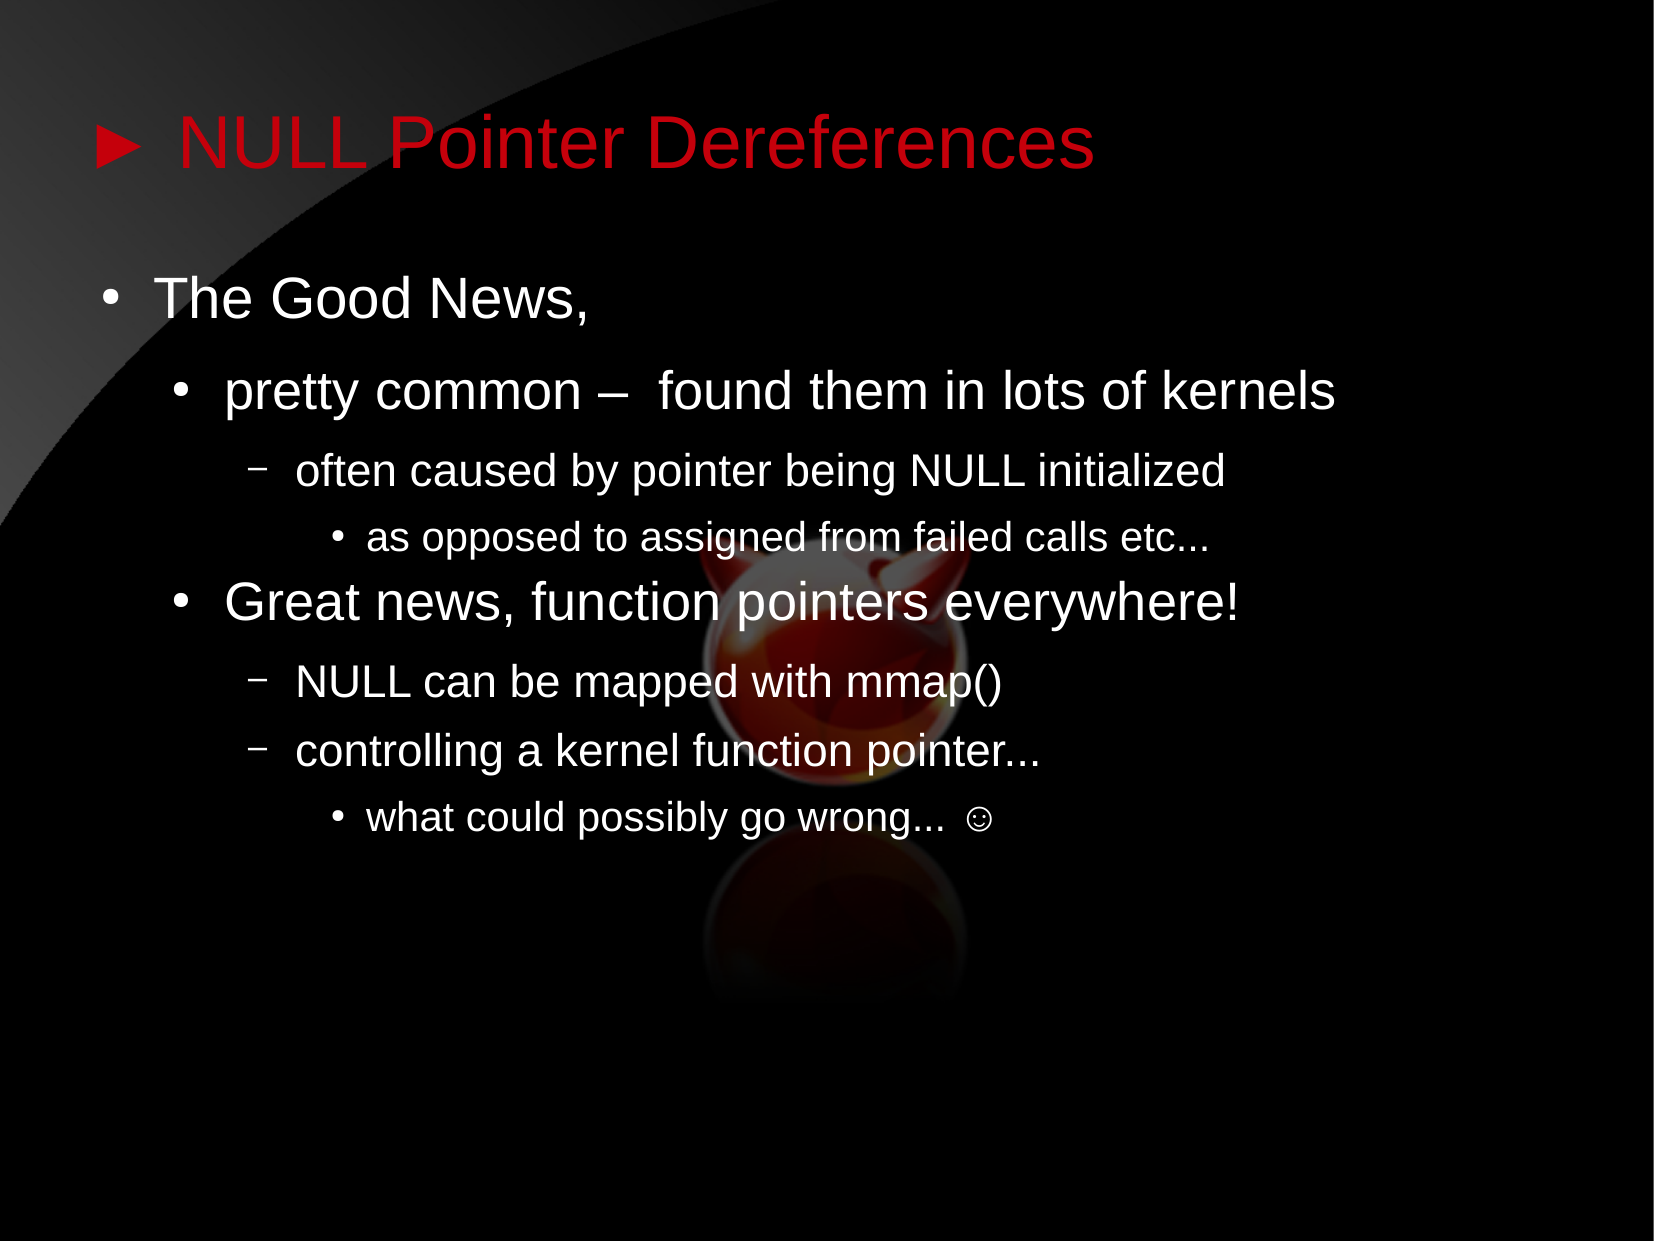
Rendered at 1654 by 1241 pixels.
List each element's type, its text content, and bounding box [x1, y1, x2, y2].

title ► NULL Pointer Dereferences [82, 49, 1571, 237]
picture [0, 0, 1654, 1241]
list The Good News, pretty common – found them in lots of kernels often caused by pointer being NULL initialized as opposed to assigned from failed calls etc... Great news, function pointers everywhere! NULL can be mapped with mmap() controlling a kernel function pointer... what could possibly go wrong... ☺ [82, 265, 1571, 1152]
